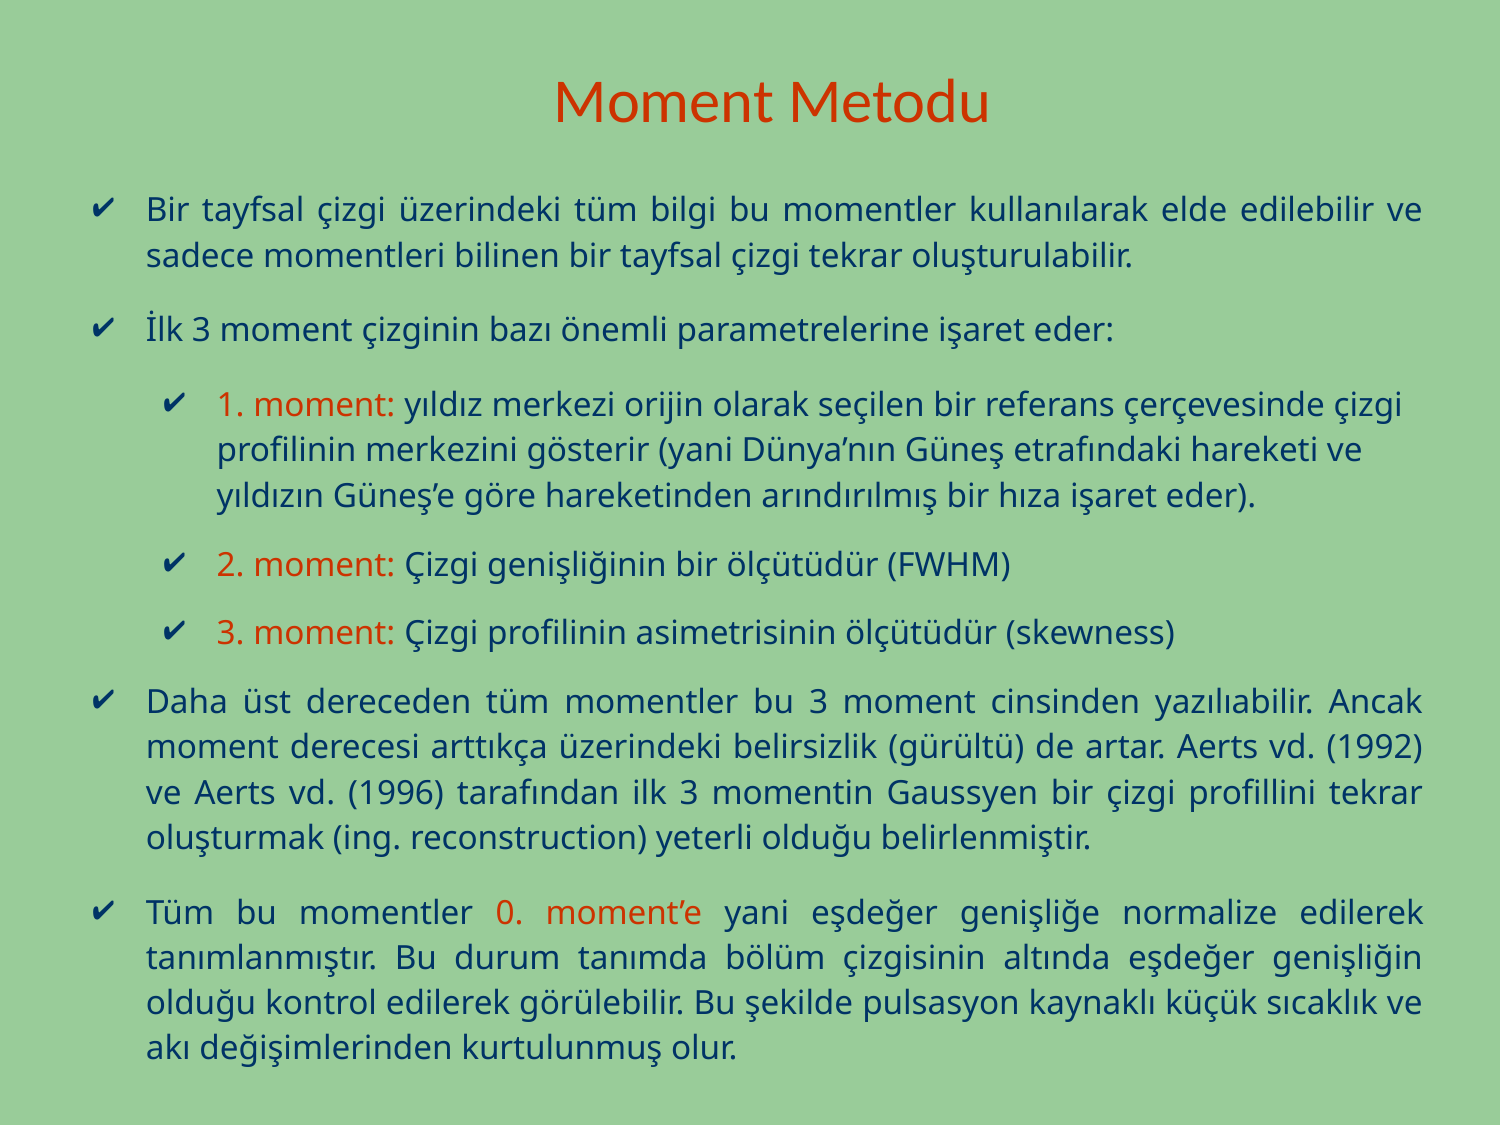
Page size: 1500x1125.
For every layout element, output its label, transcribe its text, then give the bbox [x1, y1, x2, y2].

title Moment Metodu [135, 23, 1410, 186]
list Bir tayfsal çizgi üzerindeki tüm bilgi bu momentler kullanılarak elde edilebilir ve sadece momentleri bilinen bir tayfsal çizgi tekrar oluşturulabilir. İlk 3 moment çizginin bazı önemli parametrelerine işaret eder: 1. moment: yıldız merkezi orijin olarak seçilen bir referans çerçevesinde çizgi profilinin merkezini gösterir (yani Dünya’nın Güneş etrafındaki hareketi ve yıldızın Güneş’e göre hareketinden arındırılmış bir hıza işaret eder). 2. moment: Çizgi genişliğinin bir ölçütüdür (FWHM) 3. moment: Çizgi profilinin asimetrisinin ölçütüdür (skewness) Daha üst dereceden tüm momentler bu 3 moment cinsinden yazılıabilir. Ancak moment derecesi arttıkça üzerindeki belirsizlik (gürültü) de artar. Aerts vd. (1992) ve Aerts vd. (1996) tarafından ilk 3 momentin Gaussyen bir çizgi profillini tekrar oluşturmak (ing. reconstruction) yeterli olduğu belirlenmiştir. Tüm bu momentler 0. moment’e yani eşdeğer genişliğe normalize edilerek tanımlanmıştır. Bu durum tanımda bölüm çizgisinin altında eşdeğer genişliğin olduğu kontrol edilerek görülebilir. Bu şekilde pulsasyon kaynaklı küçük sıcaklık ve akı değişimlerinden kurtulunmuş olur. [75, 186, 1425, 1048]
